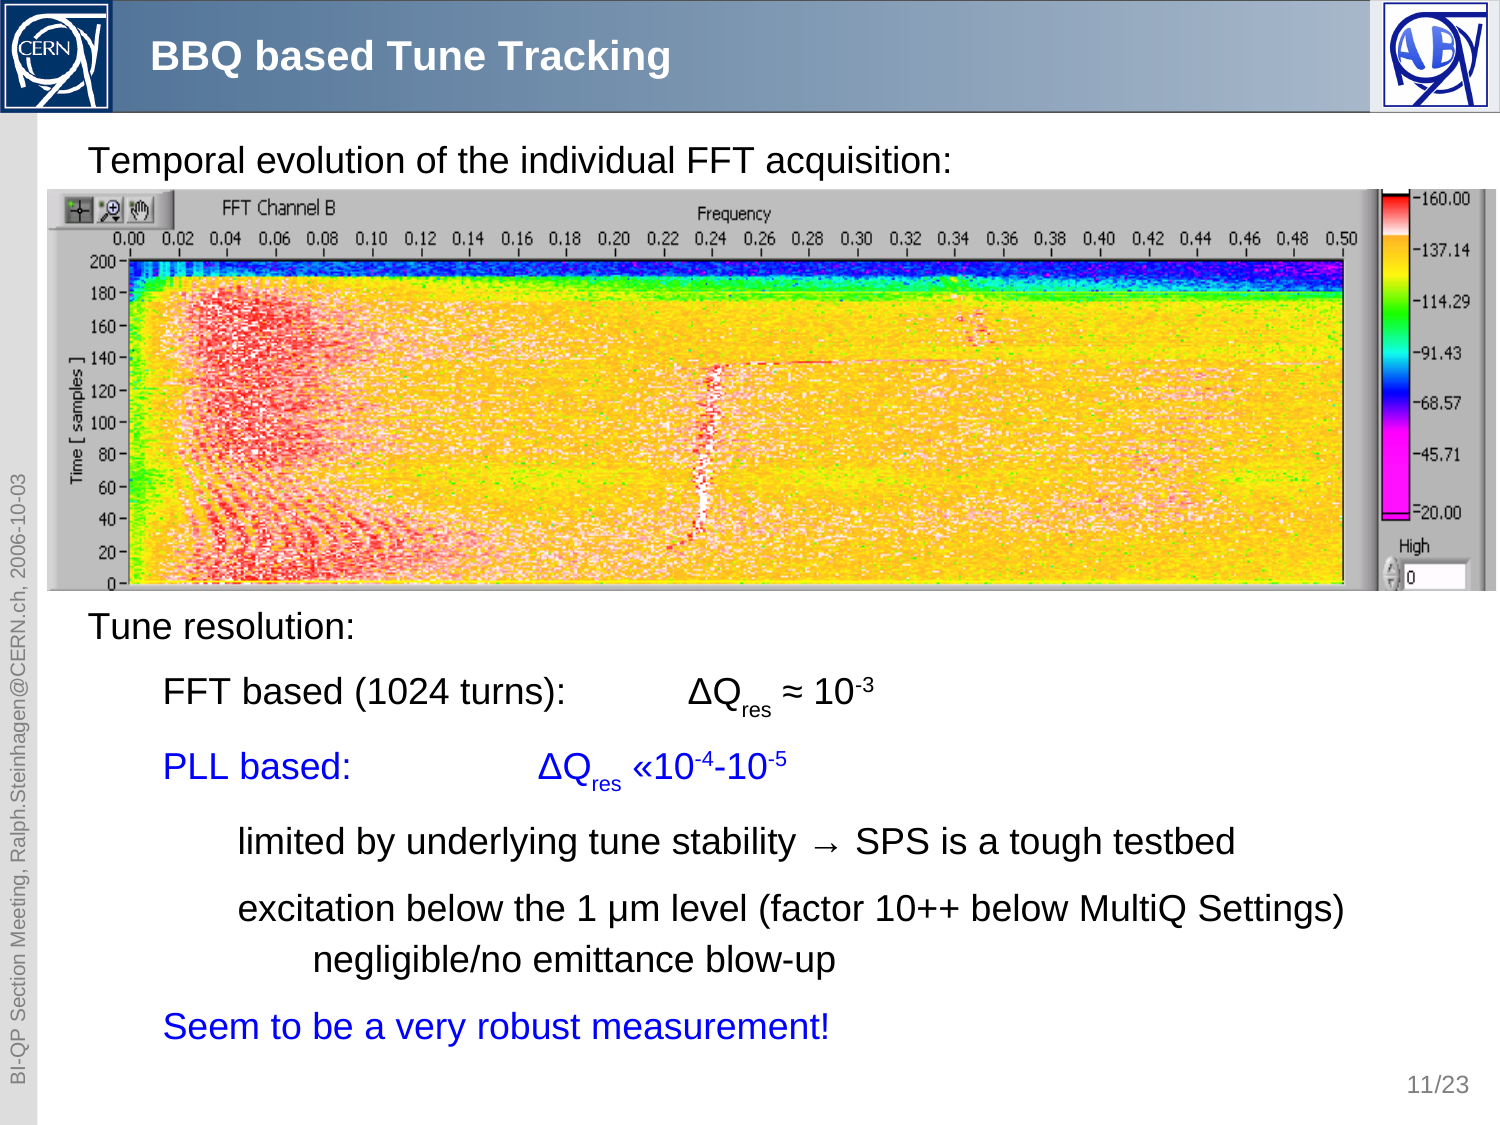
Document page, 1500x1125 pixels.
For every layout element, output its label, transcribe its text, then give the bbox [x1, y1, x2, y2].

list Temporal evolution of the individual FFT acquisition: Tune resolution: FFT based (1024 turns): ΔQres ≈ 10-3 PLL based: ΔQres «10-4-10-5 limited by underlying tune stability → SPS is a tough testbed excitation below the 1 μm level (factor 10++ below MultiQ Settings) negligible/no emittance blow-up Seem to be a very robust measurement! [87, 137, 1438, 189]
list Temporal evolution of the individual FFT acquisition: Tune resolution: FFT based (1024 turns): ΔQres ≈ 10-3 PLL based: ΔQres «10-4-10-5 limited by underlying tune stability → SPS is a tough testbed excitation below the 1 μm level (factor 10++ below MultiQ Settings) negligible/no emittance blow-up Seem to be a very robust measurement! [87, 591, 1438, 1048]
picture [0, 0, 113, 113]
picture [1382, 1, 1489, 108]
title BBQ based Tune Tracking [150, 0, 1201, 113]
picture [47, 189, 1497, 591]
